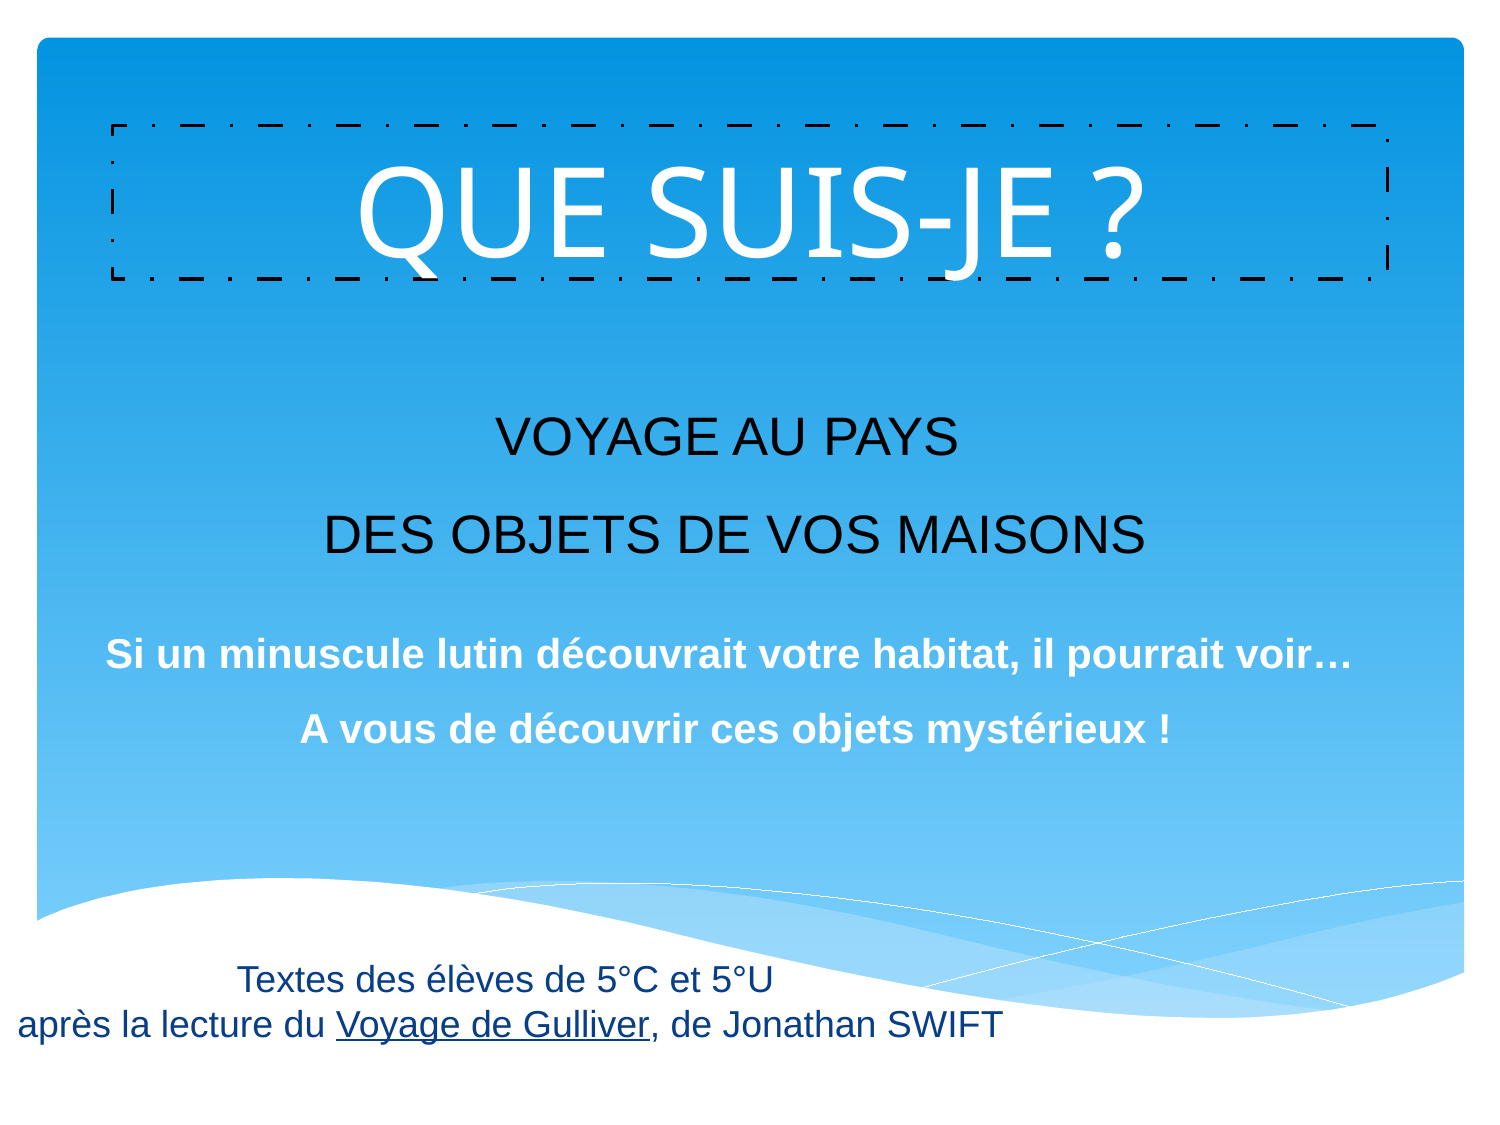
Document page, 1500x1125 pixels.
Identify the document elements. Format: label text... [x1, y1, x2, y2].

title QUE SUIS-JE ? [112, 125, 1388, 279]
text_box VOYAGE AU PAYS DES OBJETS DE VOS MAISONS Si un minuscule lutin découvrait votre habitat, il pourrait voir… A vous de découvrir ces objets mystérieux ! [65, 362, 1406, 759]
text_box Textes des élèves de 5°C et 5°U après la lecture du Voyage de Gulliver, de Jonathan SWIFT [0, 947, 1022, 1052]
